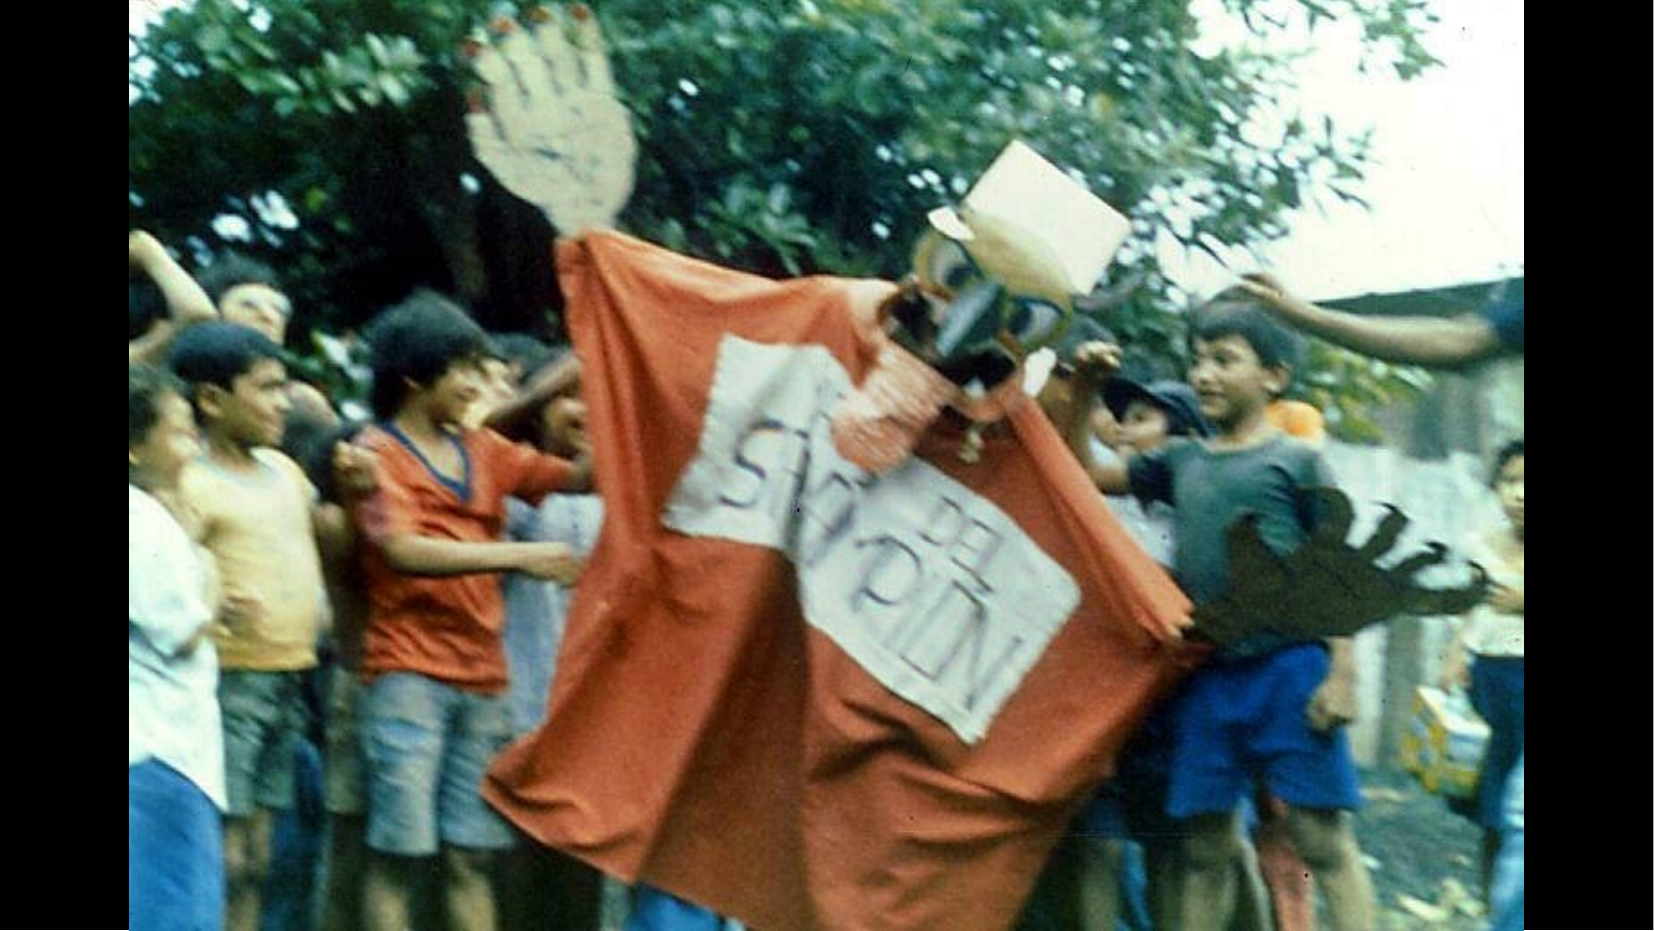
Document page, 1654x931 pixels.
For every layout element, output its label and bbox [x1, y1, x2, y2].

picture [129, 0, 1524, 931]
